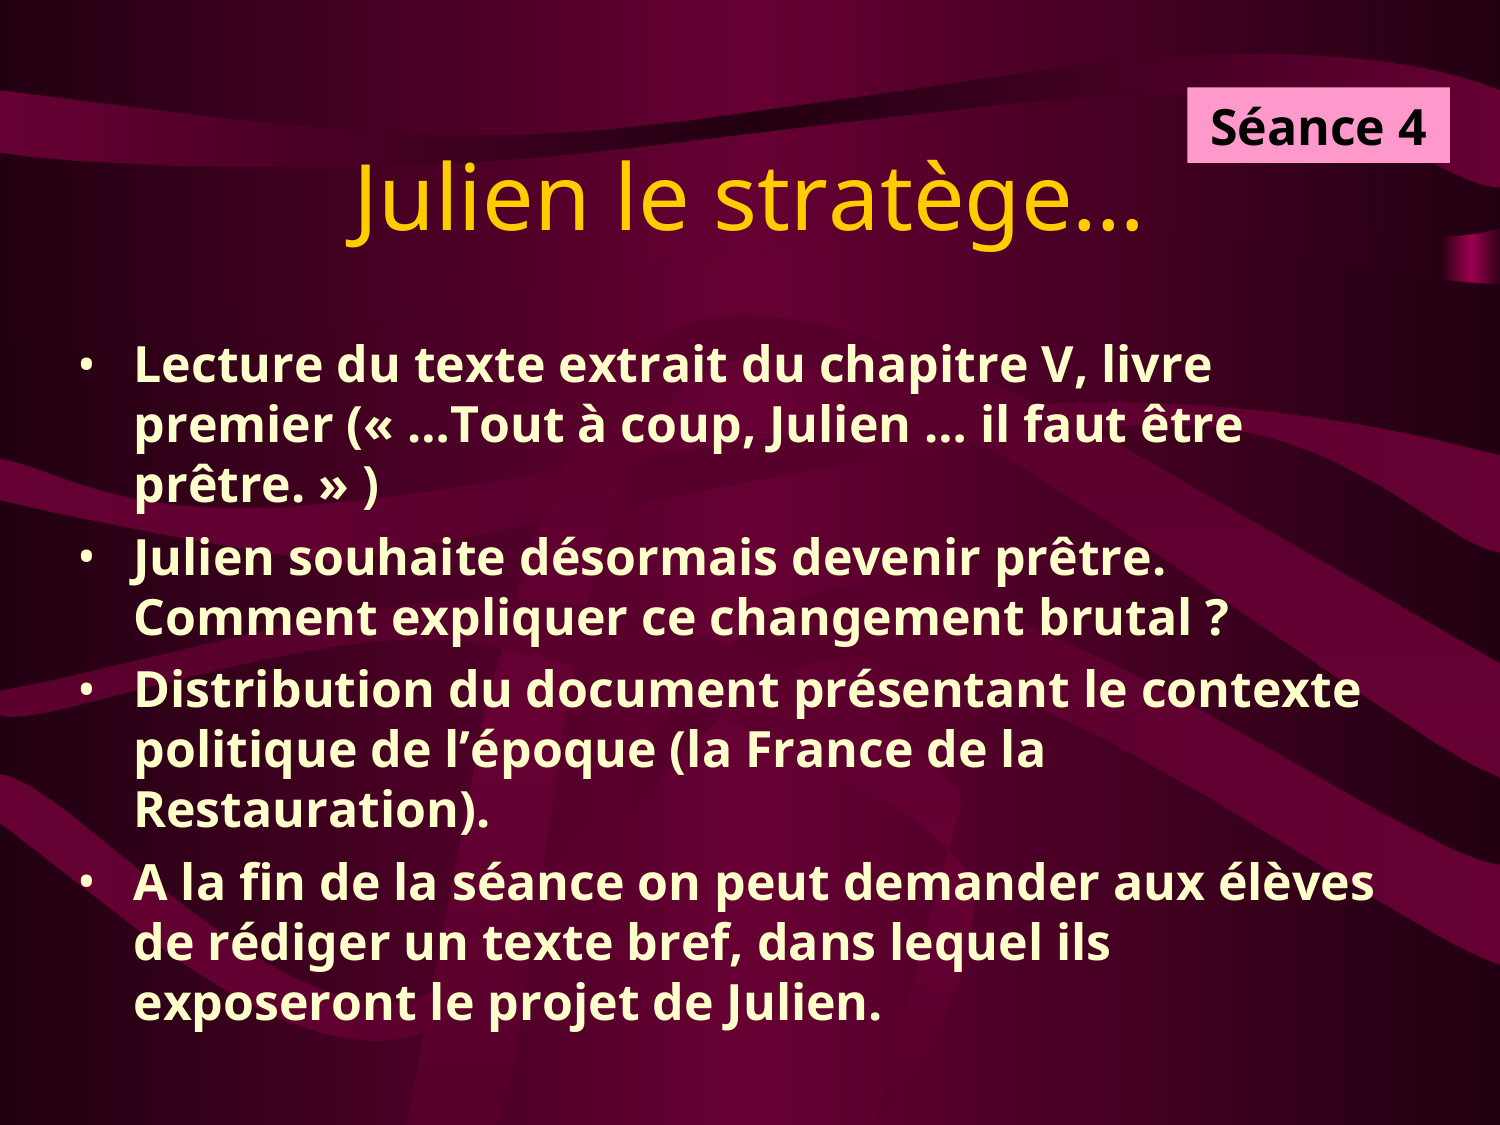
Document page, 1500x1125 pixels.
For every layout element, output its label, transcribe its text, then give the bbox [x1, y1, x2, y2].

list Lecture du texte extrait du chapitre V, livre premier (« …Tout à coup, Julien … il faut être prêtre. » ) Julien souhaite désormais devenir prêtre. Comment expliquer ce changement brutal ? Distribution du document présentant le contexte politique de l’époque (la France de la Restauration). A la fin de la séance on peut demander aux élèves de rédiger un texte bref, dans lequel ils exposeront le projet de Julien. [62, 324, 1413, 1001]
text_box Séance 4 [1187, 87, 1450, 163]
title Julien le stratège… [112, 99, 1388, 288]
